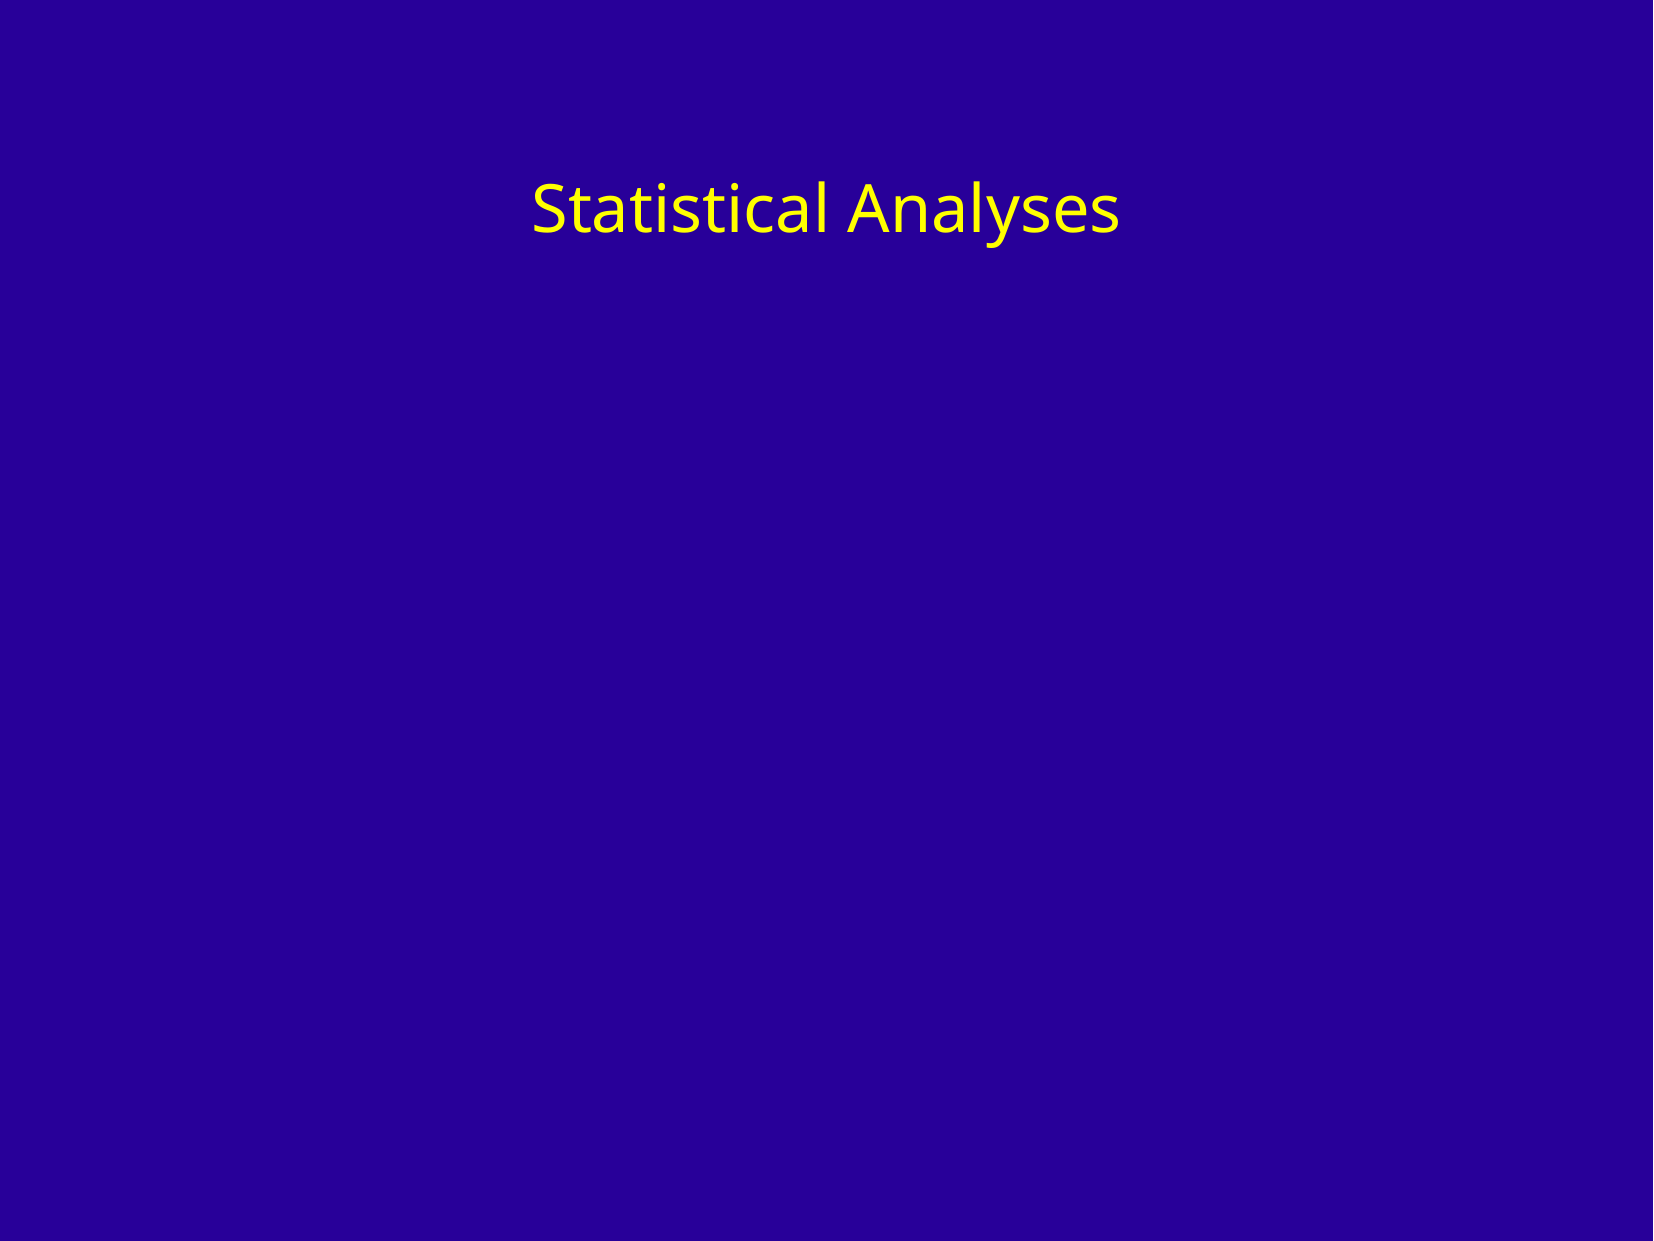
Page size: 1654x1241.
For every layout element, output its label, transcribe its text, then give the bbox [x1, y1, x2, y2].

title Statistical Analyses [121, 102, 1533, 311]
